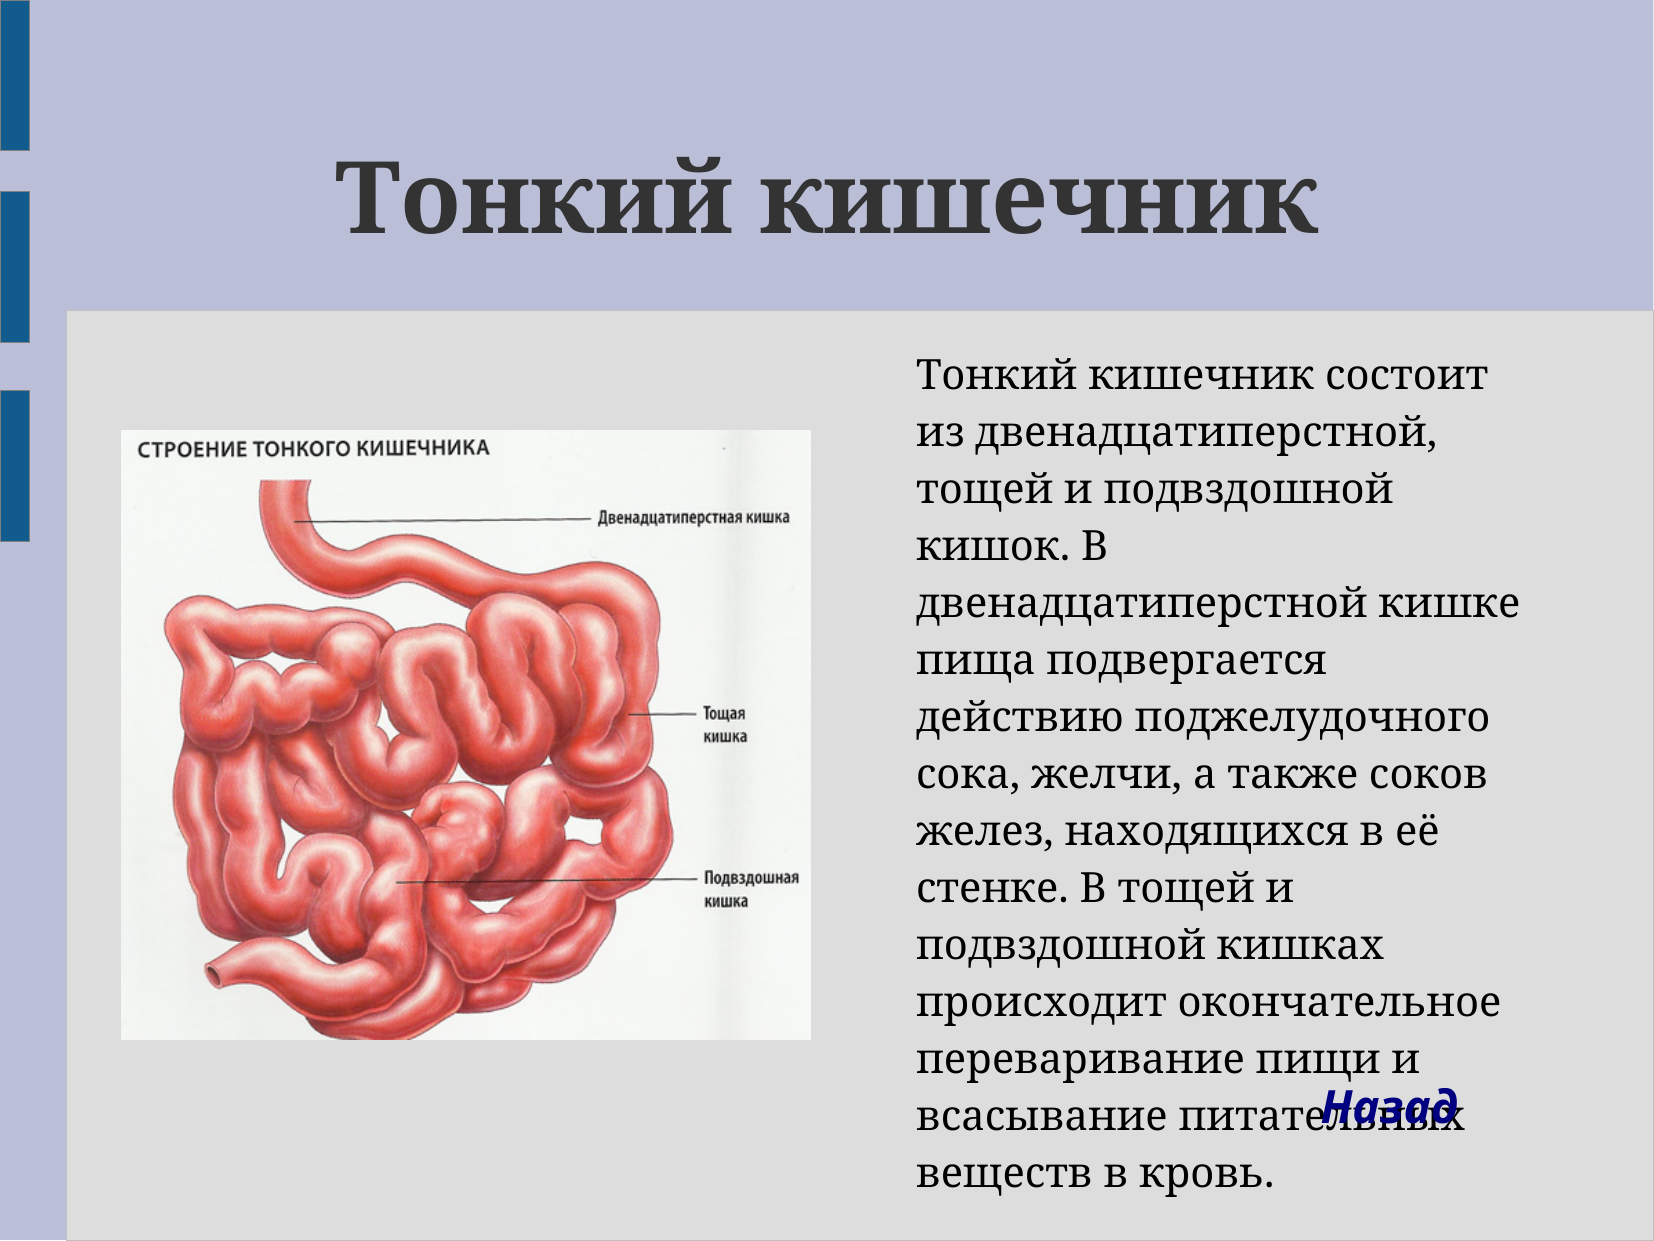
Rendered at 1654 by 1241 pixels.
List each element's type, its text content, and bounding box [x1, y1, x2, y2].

picture [121, 430, 811, 1040]
title Тонкий кишечник [121, 91, 1534, 299]
title Назад [1219, 1003, 1560, 1209]
list Тонкий кишечник состоит из двенадцатиперстной, тощей и подвздошной кишок. В двенадцатиперстной кишке пища подвергается действию поджелудочного сока, желчи, а также соков желез, находящихся в её стенке. В тощей и подвздошной кишках происходит окончательное переваривание пищи и всасывание питательных веществ в кровь. [845, 344, 1535, 1127]
